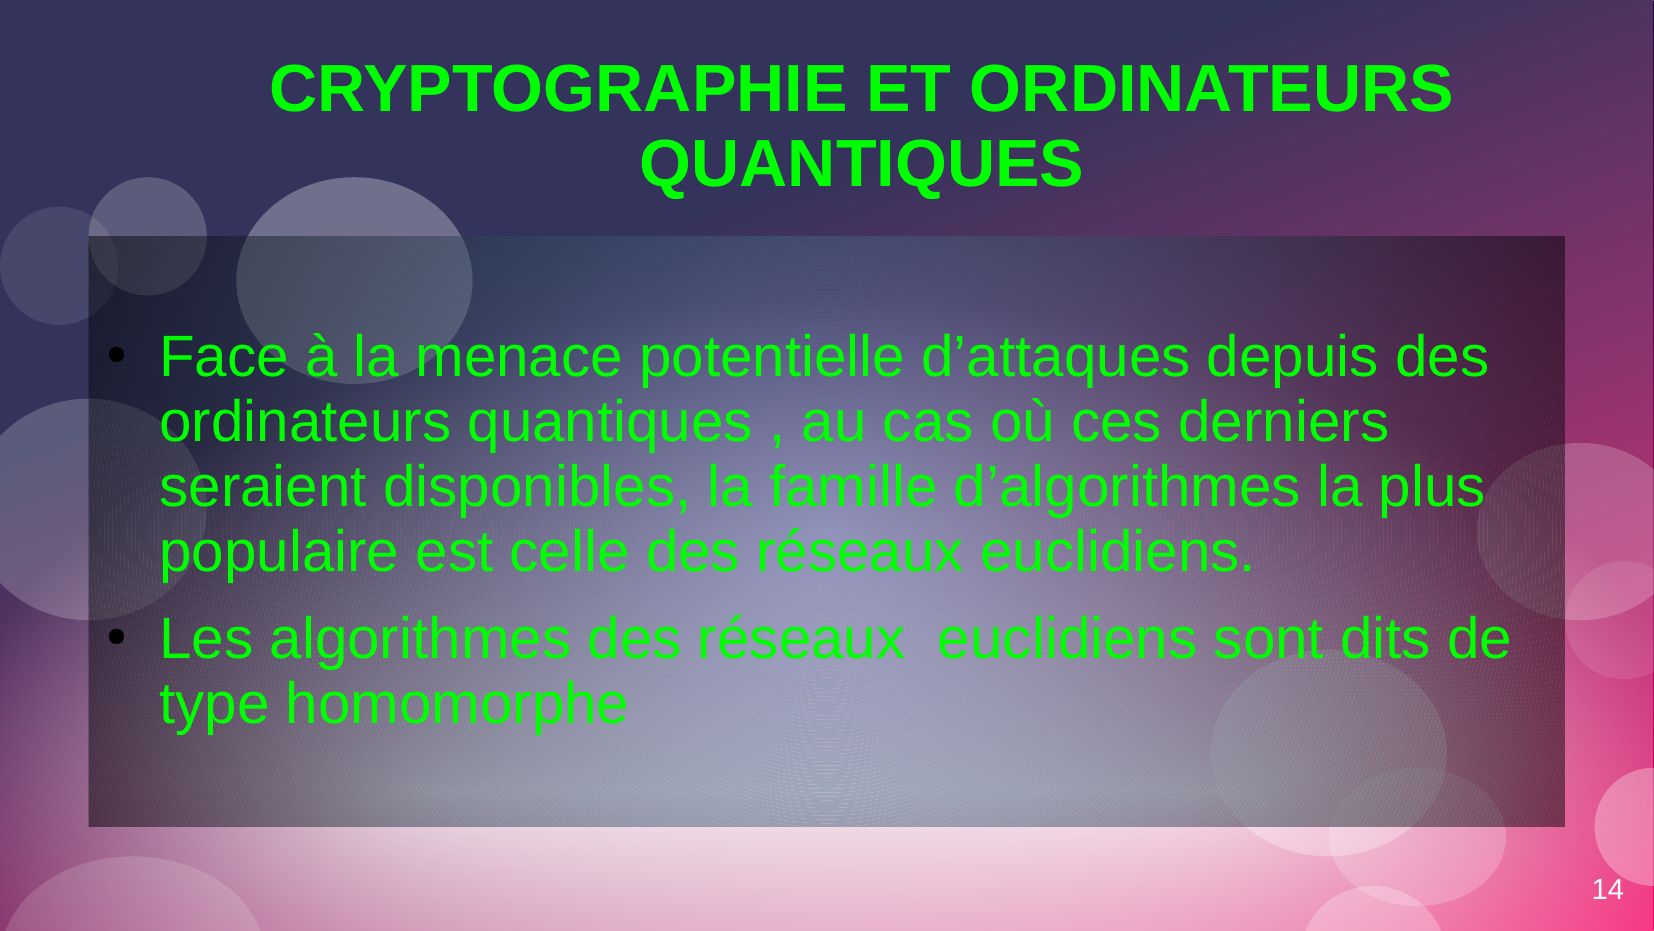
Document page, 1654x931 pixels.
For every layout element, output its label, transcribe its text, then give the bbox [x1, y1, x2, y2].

list Face à la menace potentielle d’attaques depuis des ordinateurs quantiques , au cas où ces derniers seraient disponibles, la famille d’algorithmes la plus populaire est celle des réseaux euclidiens. Les algorithmes des réseaux euclidiens sont dits de type homomorphe [88, 236, 1565, 827]
title cryptographie et ordinateurs quantiques [88, 44, 1565, 207]
